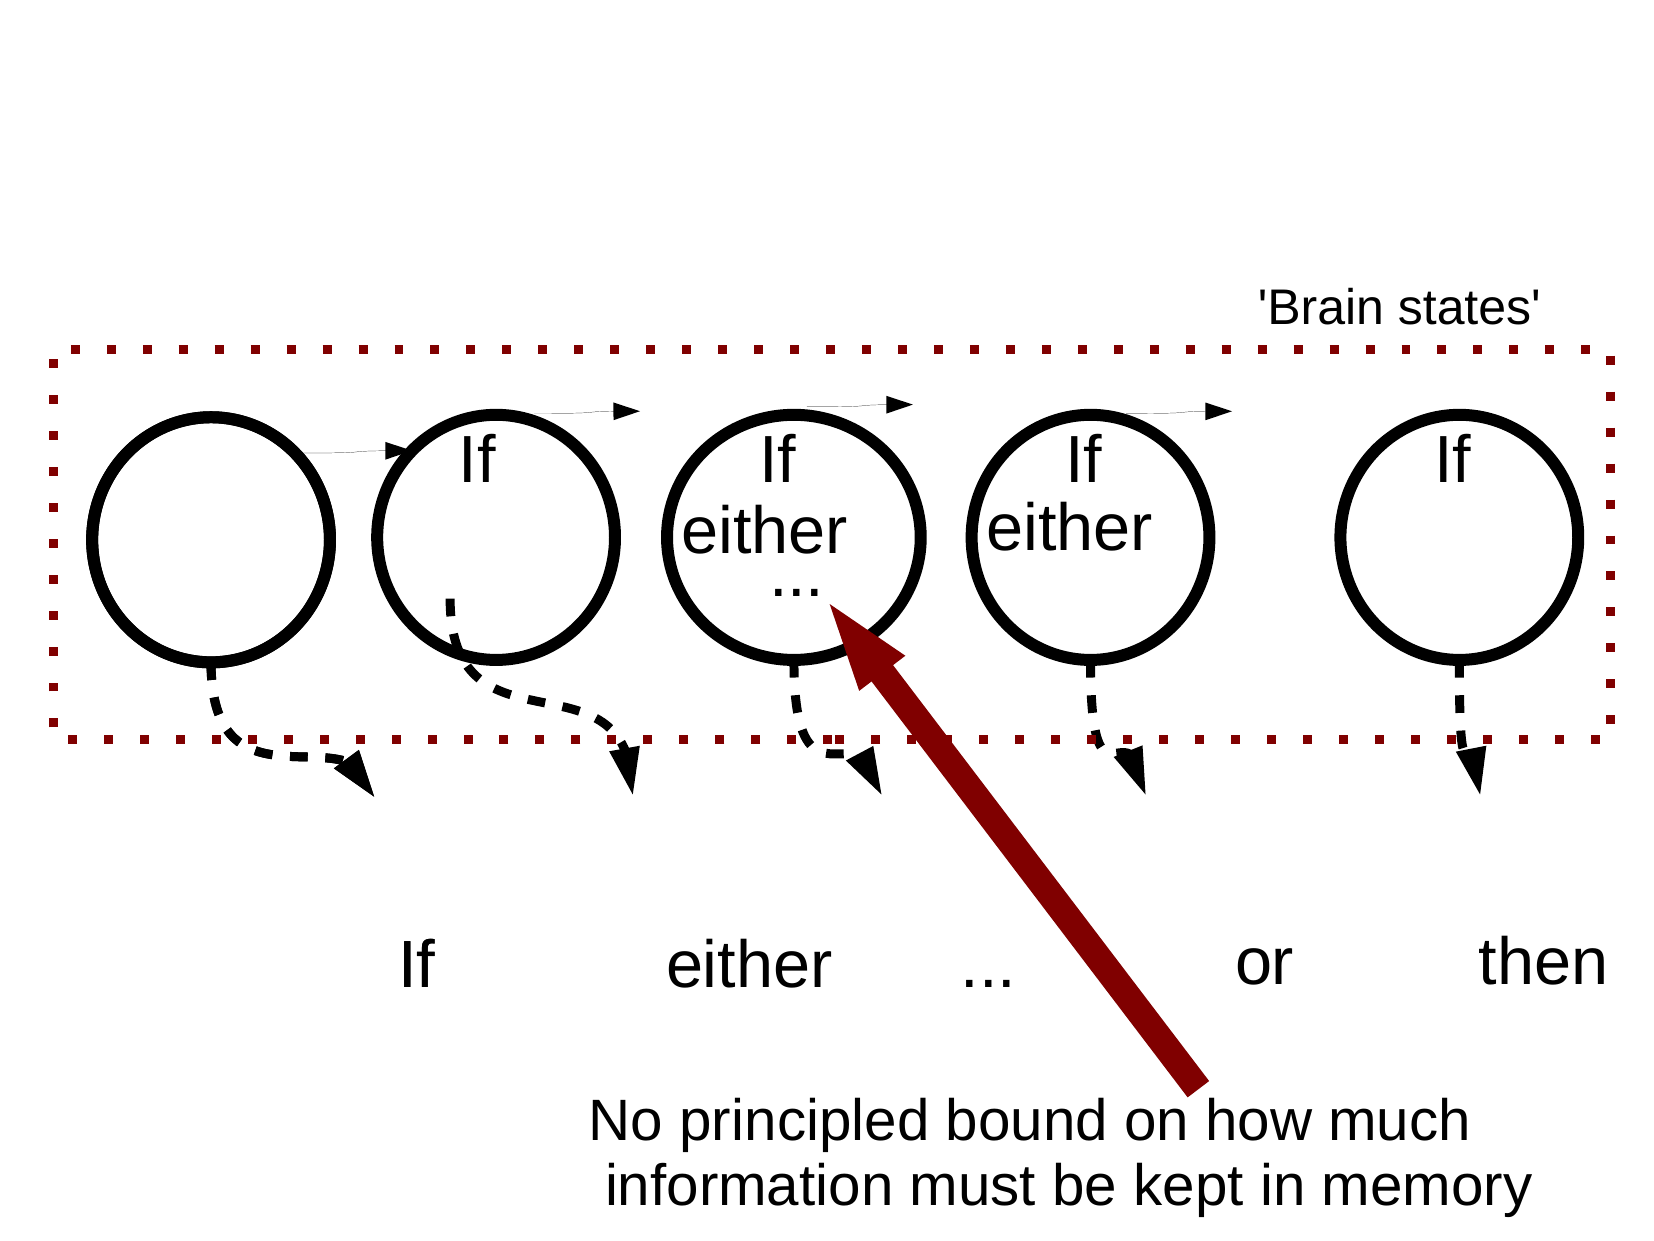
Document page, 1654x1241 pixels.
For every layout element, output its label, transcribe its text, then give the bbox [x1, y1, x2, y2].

text_box or [1220, 917, 1362, 1016]
text_box If [744, 584, 819, 994]
text_box then [1464, 917, 1641, 1016]
text_box If [1050, 414, 1125, 514]
text_box ... [946, 919, 1088, 1018]
text_box ... [754, 584, 849, 628]
text_box If [1419, 414, 1493, 514]
text_box No principled bound on how much information must be kept in memory [573, 1080, 1654, 1241]
text_box 'Brain states' [1243, 271, 1654, 350]
text_box either [971, 482, 1189, 582]
text_box either [667, 485, 885, 584]
text_box If [383, 919, 457, 1018]
text_box If [744, 414, 819, 485]
text_box If [444, 414, 518, 514]
text_box either [651, 919, 869, 1018]
